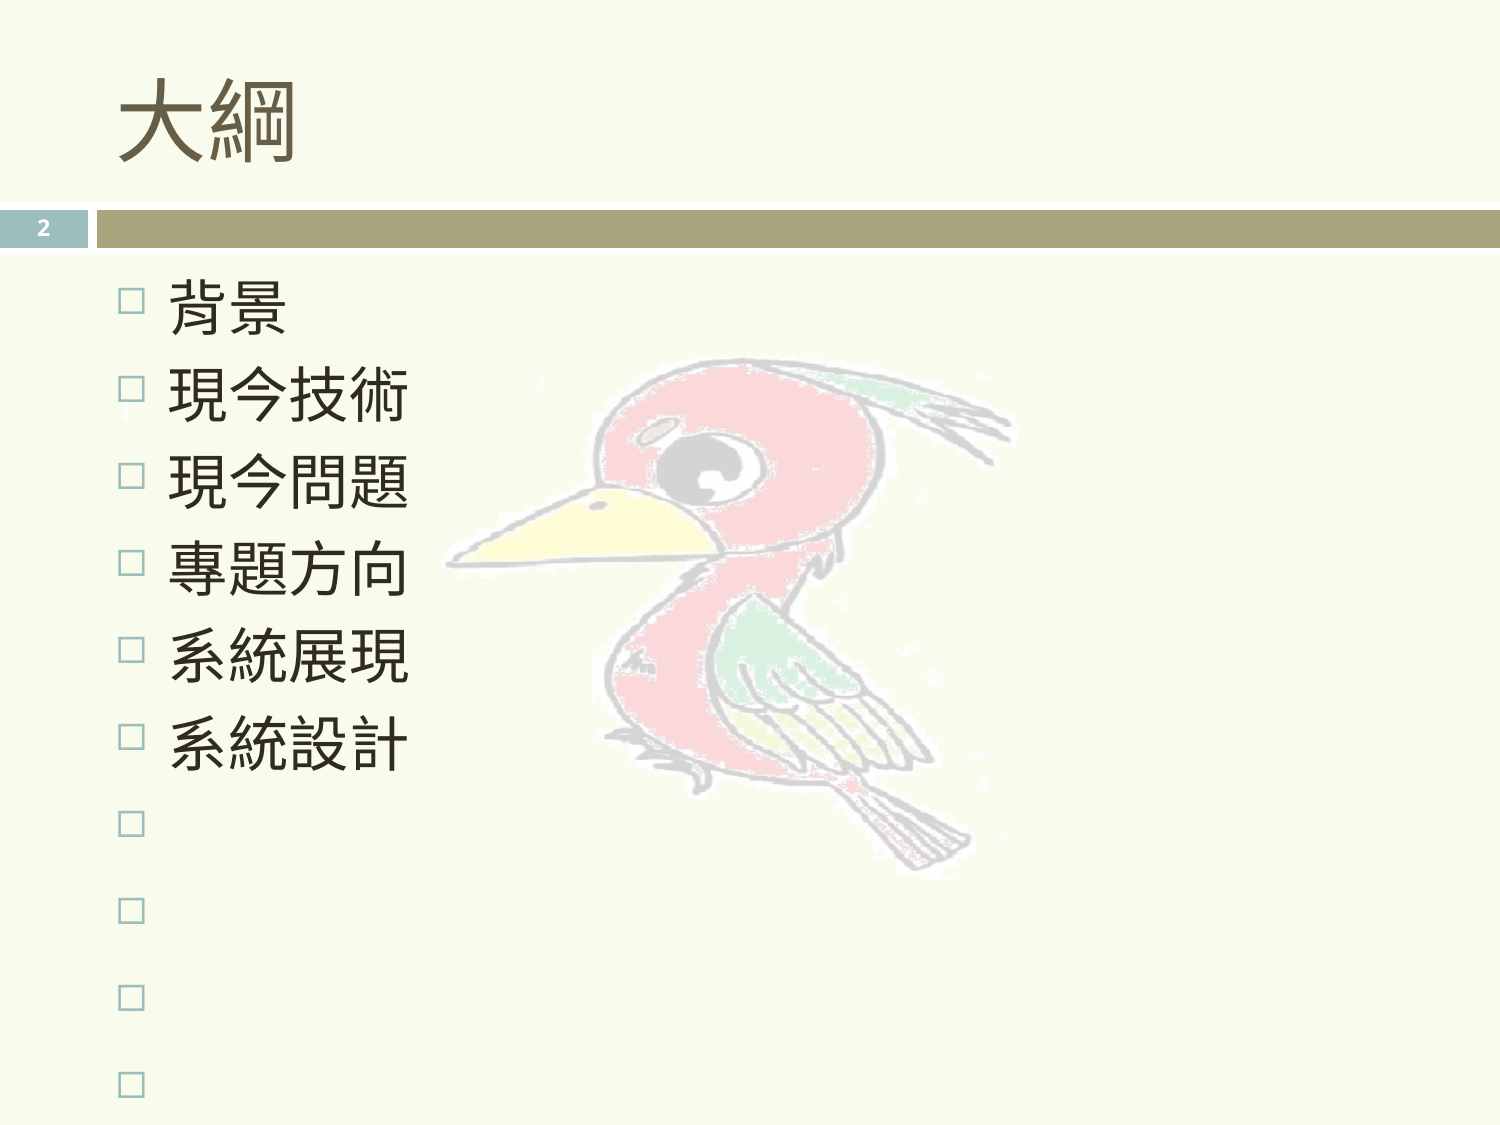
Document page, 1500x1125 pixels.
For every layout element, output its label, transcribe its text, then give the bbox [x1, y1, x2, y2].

text_box 2 [0, 208, 88, 249]
list 背景 現今技術 現今問題 專題方向 系統展現 系統設計 [100, 262, 1438, 1000]
title 大綱 [100, 37, 1438, 201]
